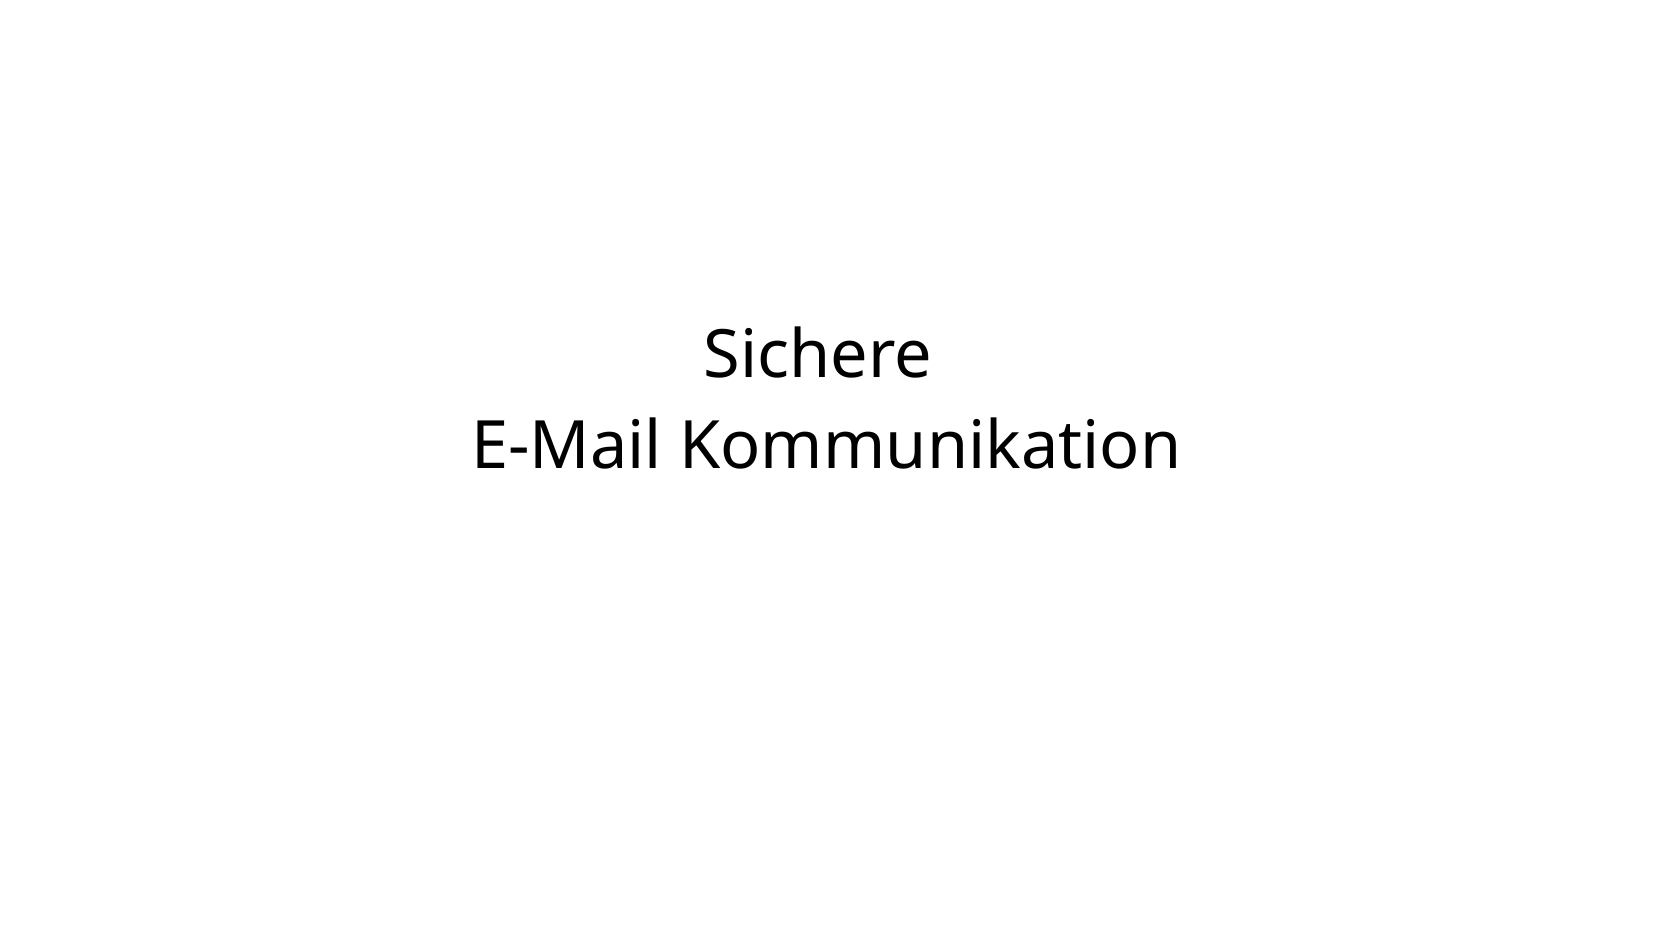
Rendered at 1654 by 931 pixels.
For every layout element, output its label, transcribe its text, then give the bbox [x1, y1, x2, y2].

subtitle Sichere E-Mail Kommunikation [82, 37, 1571, 757]
